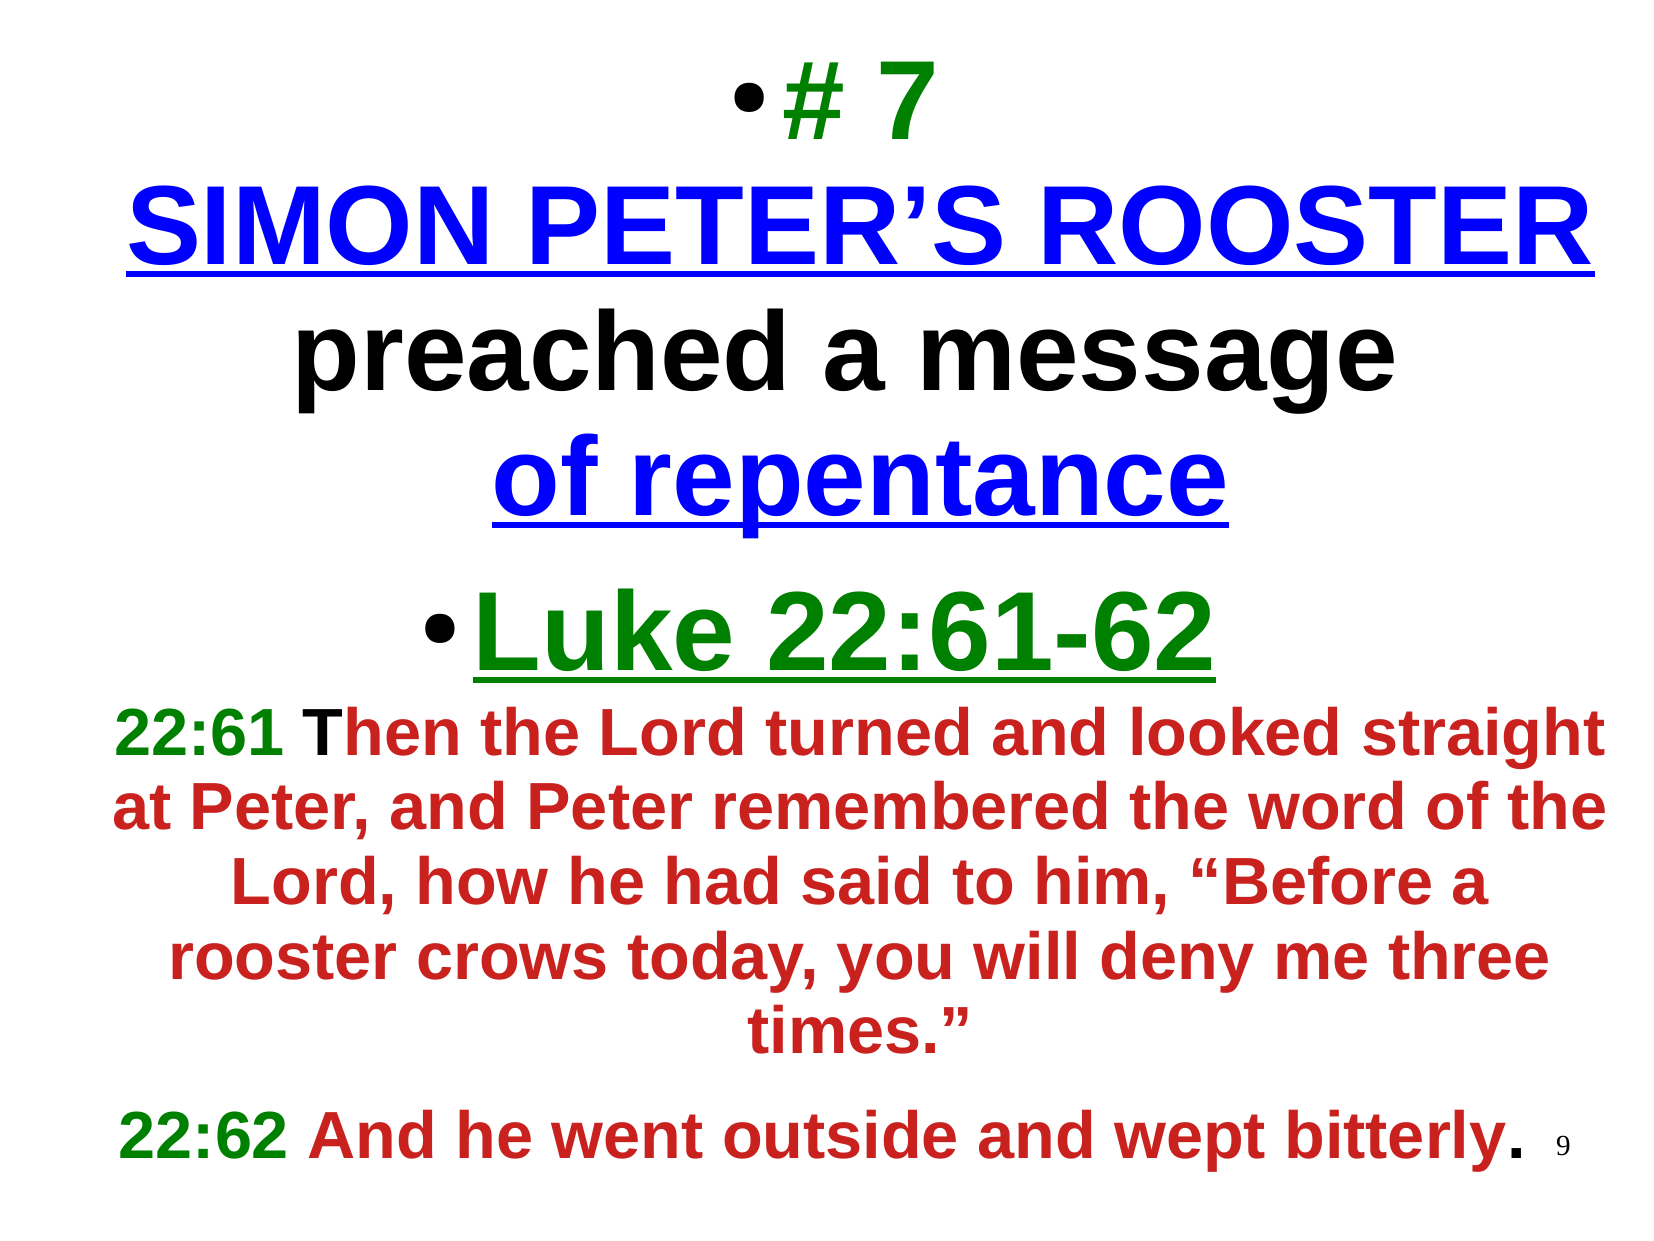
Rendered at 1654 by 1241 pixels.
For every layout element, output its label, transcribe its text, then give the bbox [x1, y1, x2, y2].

list # 7 SIMON PETER’S ROOSTER preached a message of repentance Luke 22:61-62 22:61 Then the Lord turned and looked straight at Peter, and Peter remembered the word of the Lord, how he had said to him, “Before a rooster crows today, you will deny me three times.” 22:62 And he went outside and wept bitterly. [37, 37, 1613, 1201]
